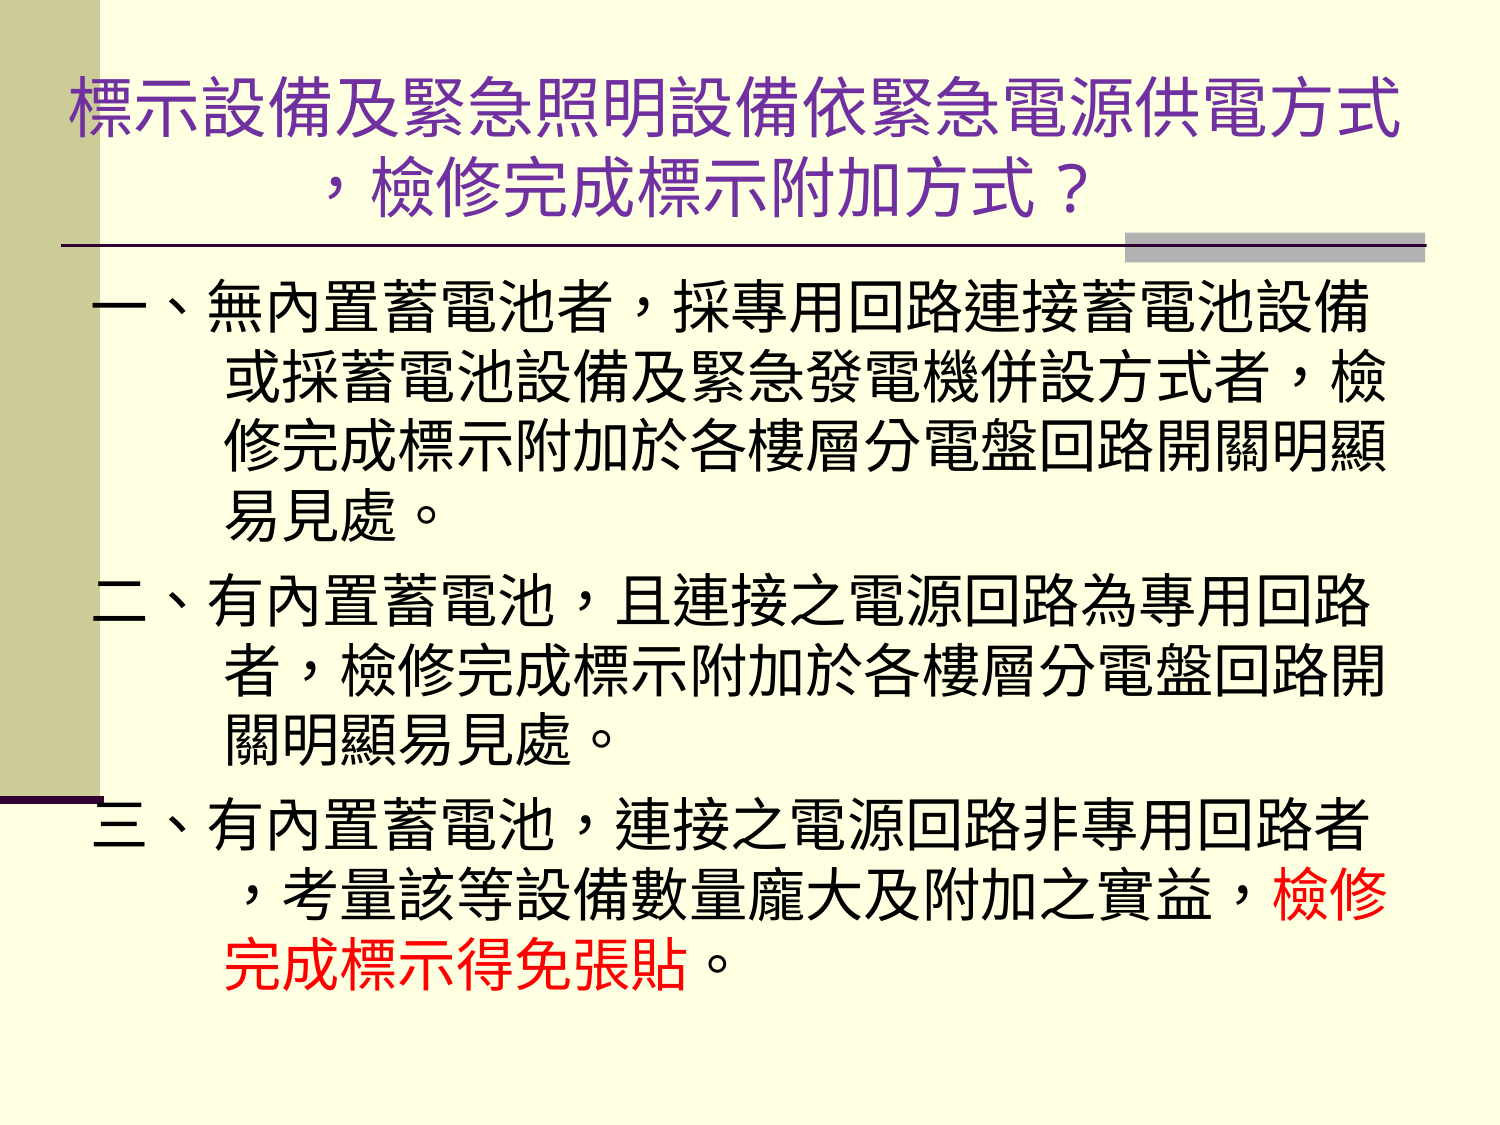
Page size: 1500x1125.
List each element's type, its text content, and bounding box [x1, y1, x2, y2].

list 一、無內置蓄電池者，採專用回路連接蓄電池設備或採蓄電池設備及緊急發電機併設方式者，檢修完成標示附加於各樓層分電盤回路開關明顯易見處。 二、有內置蓄電池，且連接之電源回路為專用回路者，檢修完成標示附加於各樓層分電盤回路開關明顯易見處。 三、有內置蓄電池，連接之電源回路非專用回路者，考量該等設備數量龐大及附加之實益，檢修完成標示得免張貼。 [75, 262, 1426, 1094]
title 標示設備及緊急照明設備依緊急電源供電方式，檢修完成標示附加方式? [52, 28, 1448, 263]
